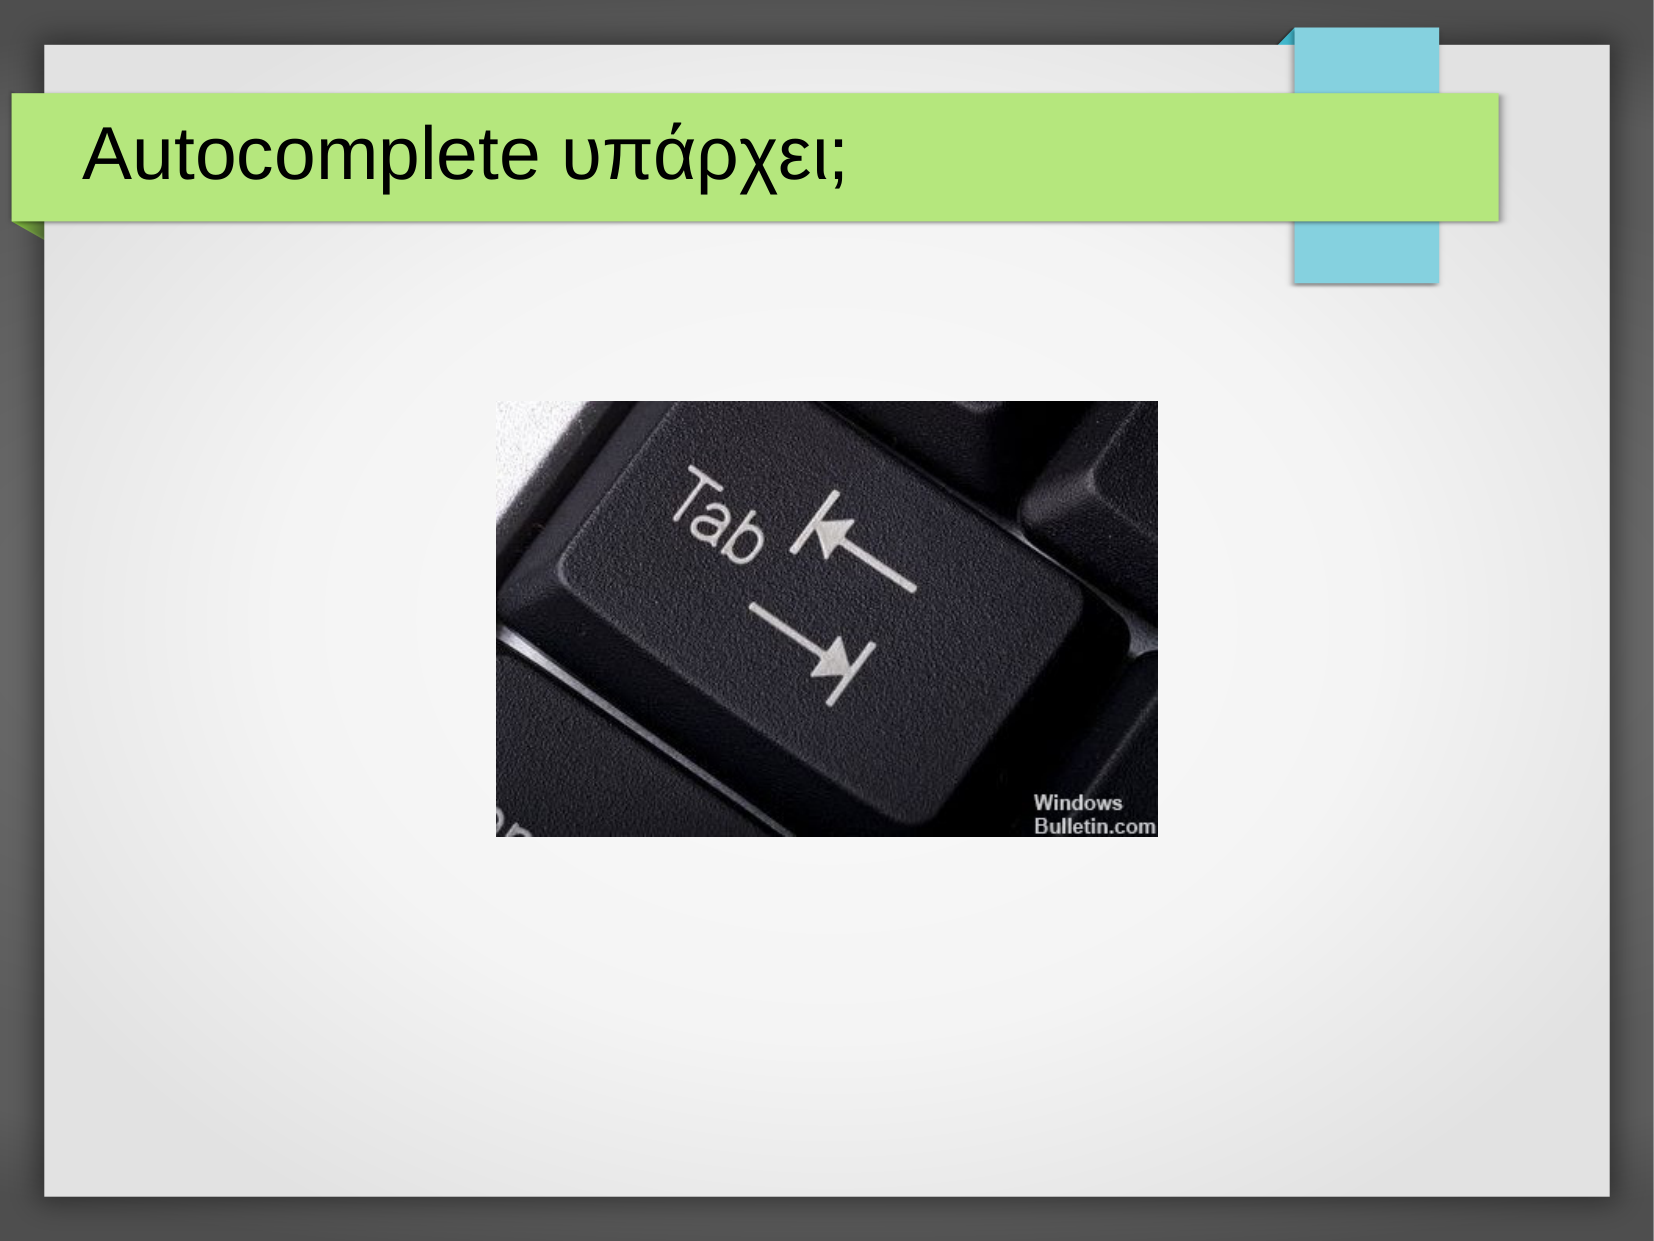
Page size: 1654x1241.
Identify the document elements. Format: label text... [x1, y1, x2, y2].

picture [0, 0, 1654, 1241]
title Autocomplete υπάρχει; [82, 94, 1264, 213]
